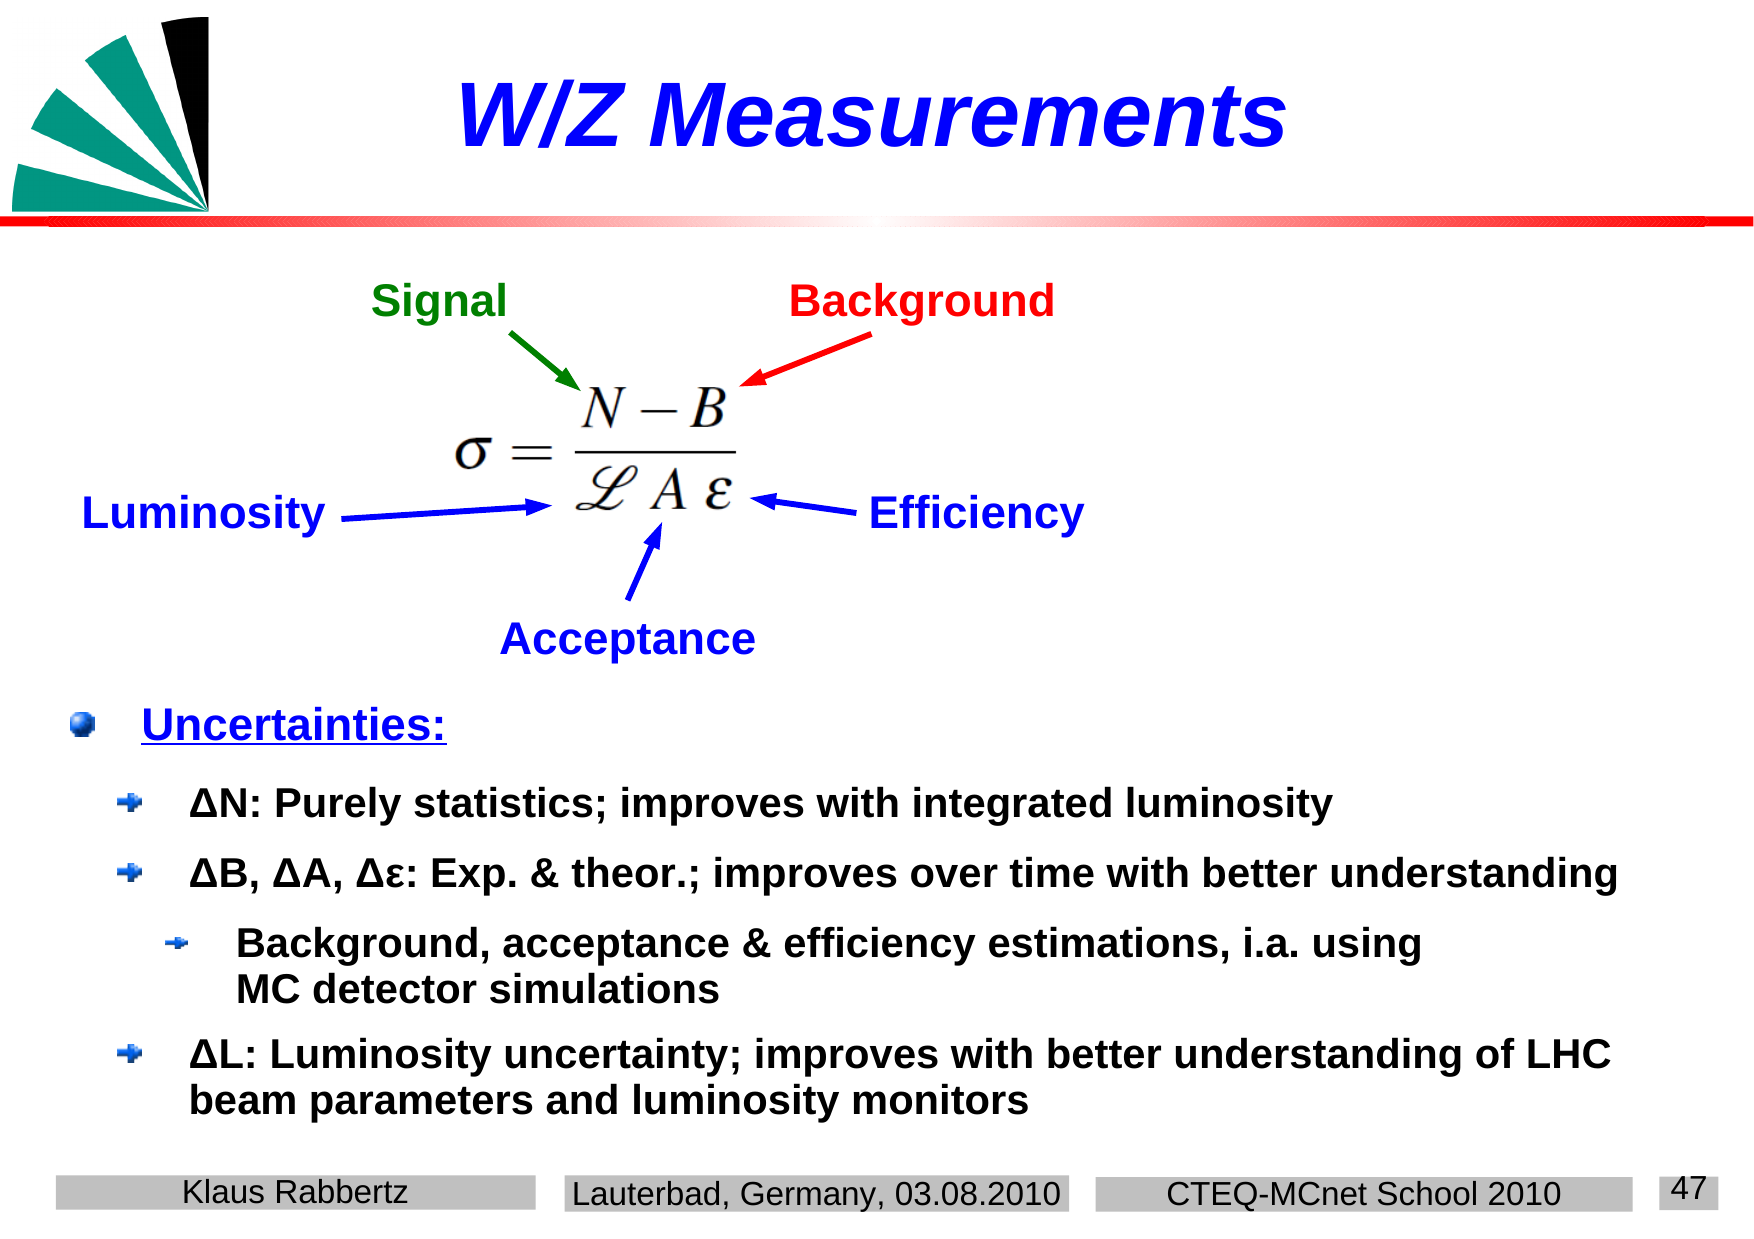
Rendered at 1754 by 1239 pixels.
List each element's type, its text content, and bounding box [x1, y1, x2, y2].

text_box Luminosity [69, 481, 338, 546]
text_box Background [776, 269, 1068, 334]
text_box Signal [359, 269, 521, 334]
picture [443, 380, 747, 521]
picture [12, 17, 209, 214]
title W/Z Measurements [220, 16, 1525, 213]
text_box Efficiency [856, 481, 1097, 546]
text_box Acceptance [487, 607, 769, 672]
list Uncertainties: ΔN: Purely statistics; improves with integrated luminosity ΔB, ΔA, Δε: Exp. & theor.; improves over time with better understanding Background, acceptance & efficiency estimations, i.a. using MC detector simulations ΔL: Luminosity uncertainty; improves with better understanding of LHC beam parameters and luminosity monitors [58, 698, 1710, 1131]
